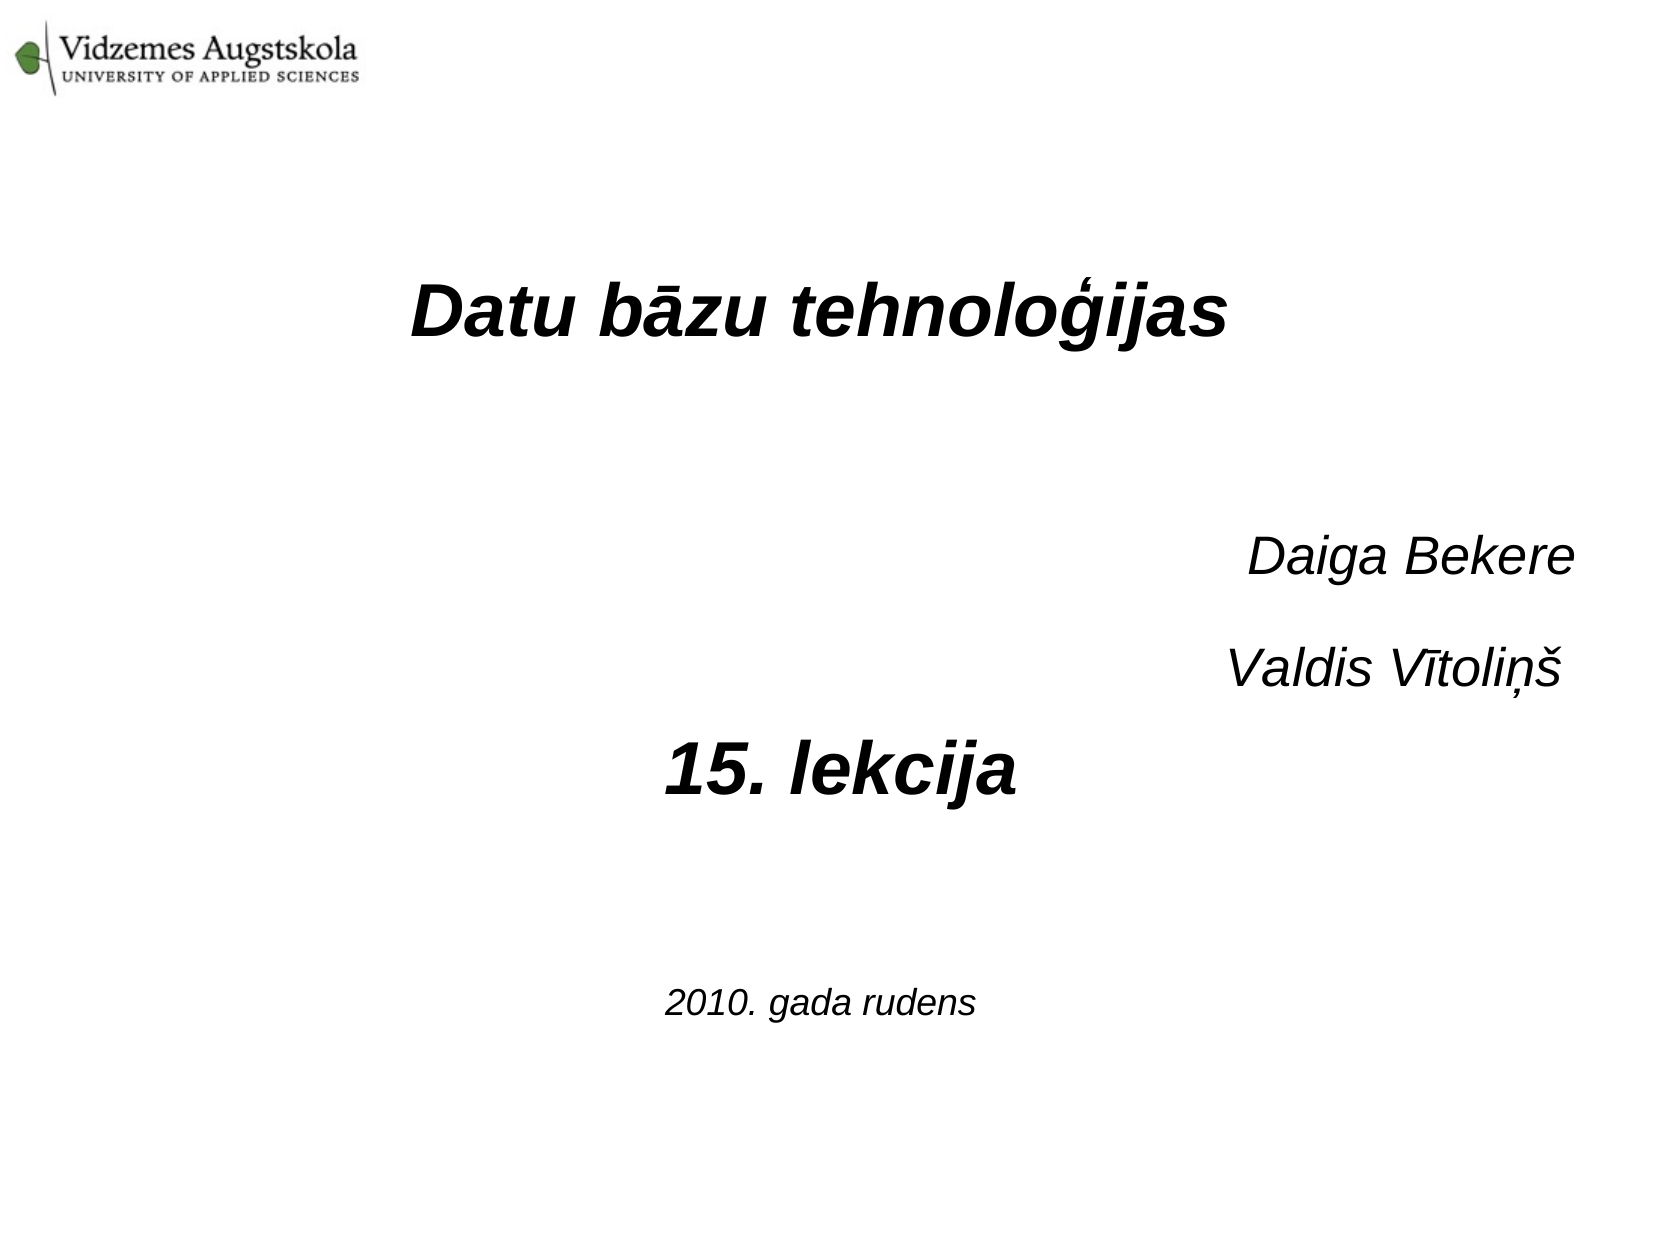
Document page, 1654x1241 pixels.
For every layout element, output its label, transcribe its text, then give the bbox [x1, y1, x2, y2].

text_box 15. lekcija [649, 720, 1034, 819]
title Datu bāzu tehnoloģijas [76, 235, 1565, 385]
subtitle Daiga Bekere Valdis Vītoliņš [88, 527, 1577, 701]
picture [5, 2, 368, 113]
text_box 2010. gada rudens [141, 974, 1501, 1032]
